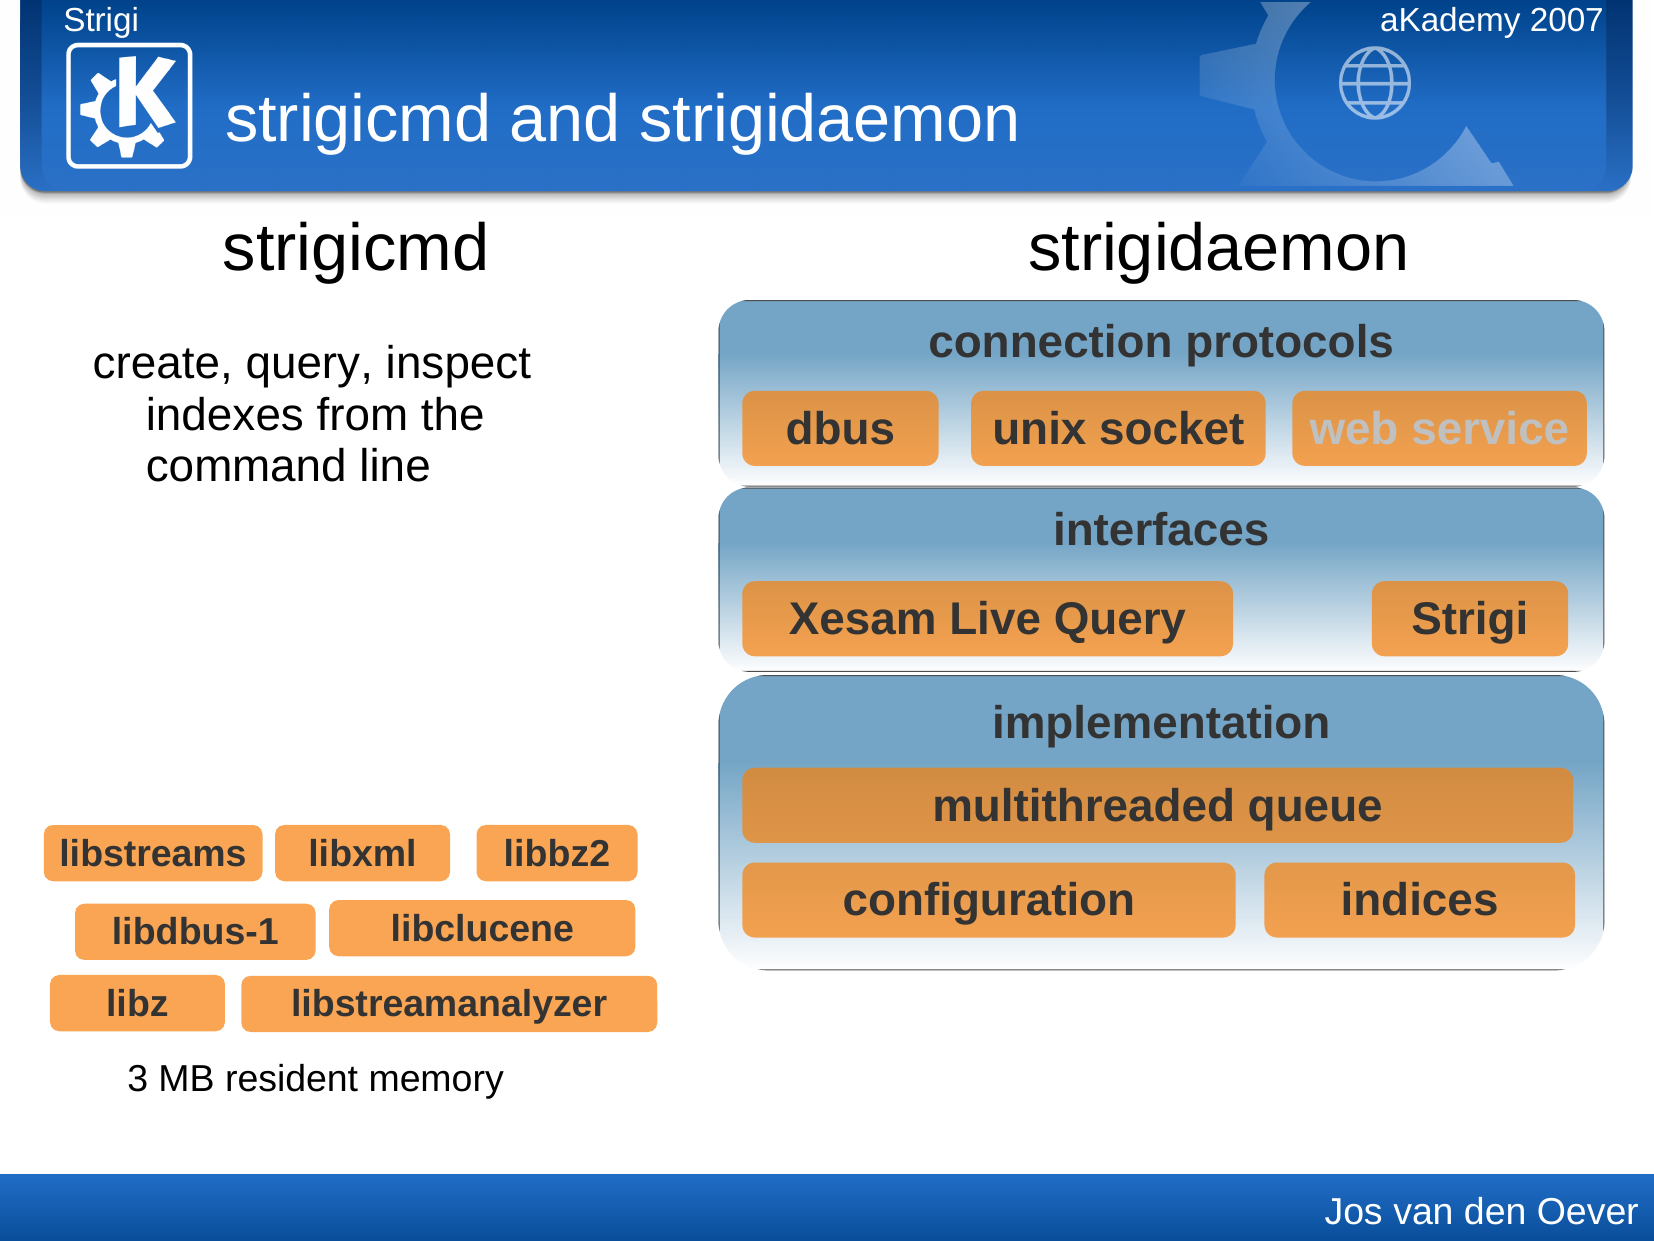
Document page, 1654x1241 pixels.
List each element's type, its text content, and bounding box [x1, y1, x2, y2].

text_box web service [1292, 390, 1587, 466]
title strigicmd and strigidaemon [225, 49, 1571, 188]
text_box configuration [742, 862, 1236, 938]
text_box libdbus-1 [75, 903, 316, 960]
text_box Strigi [1371, 581, 1569, 657]
text_box strigicmd [37, 194, 676, 301]
text_box indices [1264, 862, 1576, 938]
text_box libstreams [43, 825, 263, 882]
picture [0, 0, 1652, 216]
text_box libz [49, 974, 226, 1032]
text_box implementation [718, 675, 1605, 971]
text_box connection protocols [718, 300, 1605, 487]
text_box libbz2 [476, 824, 638, 882]
text_box 3 MB resident memory [112, 1050, 571, 1109]
text_box dbus [742, 390, 939, 466]
list create, query, inspect indexes from the command line [75, 337, 676, 542]
text_box libstreamanalyzer [241, 975, 658, 1033]
text_box unix socket [971, 390, 1266, 466]
text_box interfaces [718, 487, 1605, 672]
subtitle strigidaemon [862, 194, 1576, 301]
text_box Xesam Live Query [742, 581, 1234, 657]
text_box libclucene [329, 900, 636, 957]
text_box multithreaded queue [742, 767, 1574, 843]
text_box libxml [275, 824, 451, 882]
